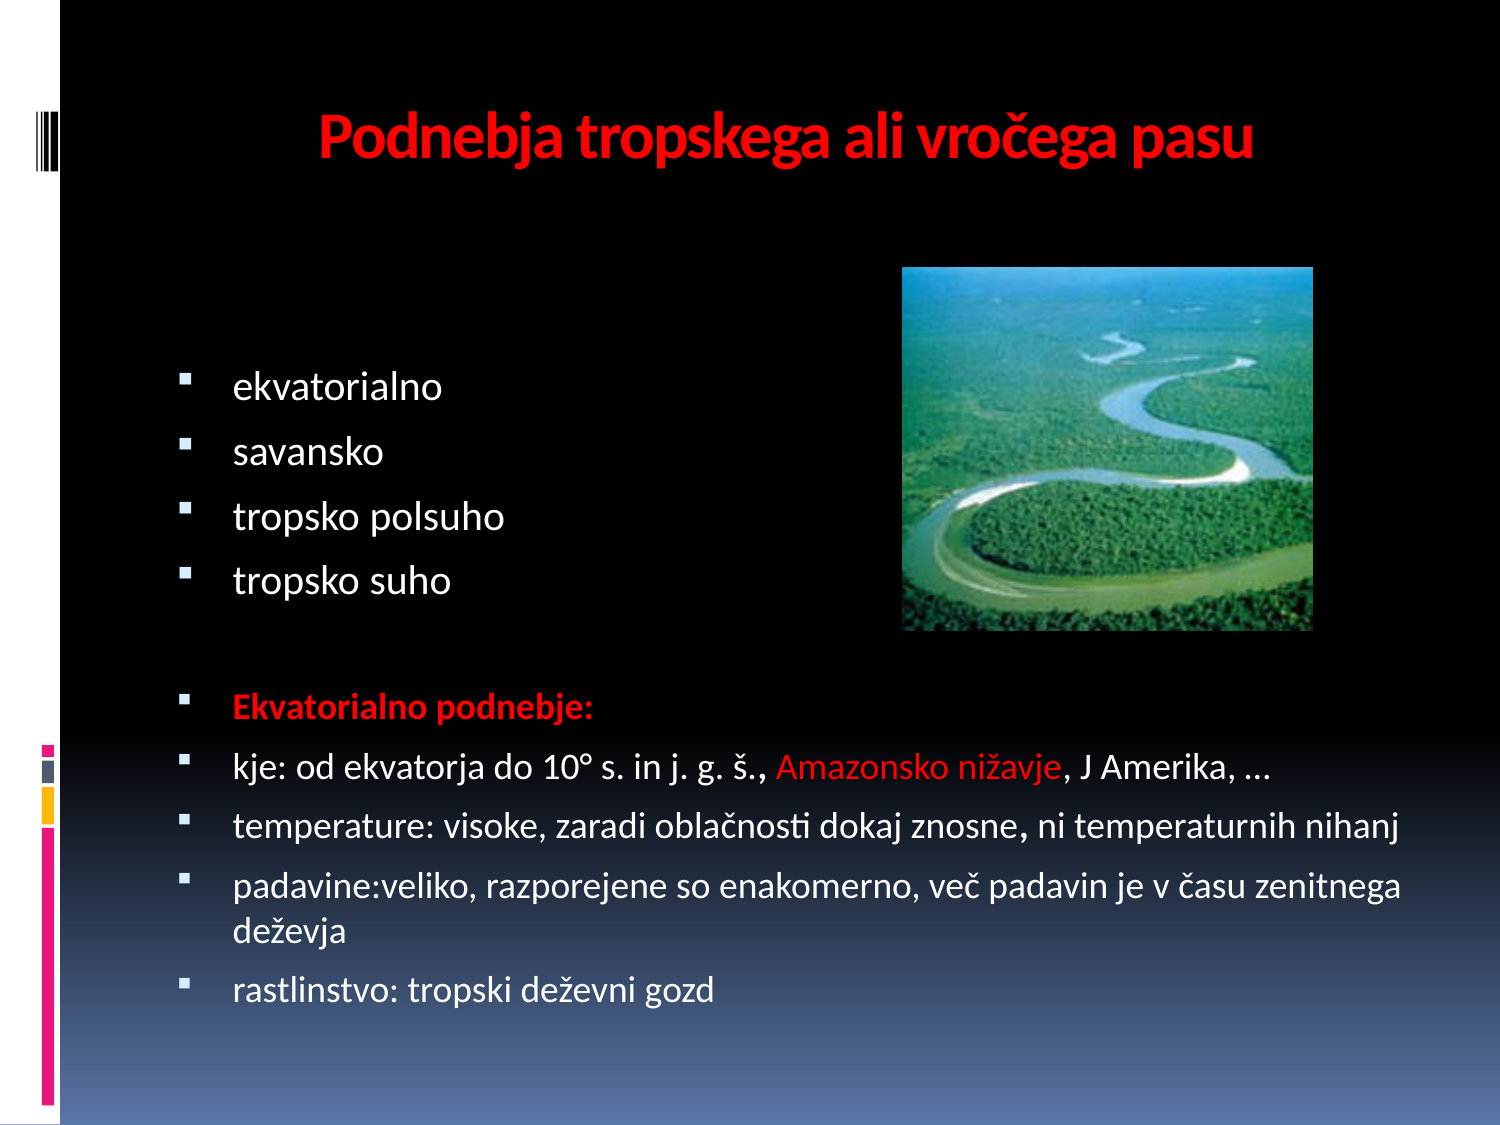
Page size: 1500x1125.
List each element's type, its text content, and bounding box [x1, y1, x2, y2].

picture [902, 267, 1313, 631]
title Podnebja tropskega ali vročega pasu [150, 84, 1425, 235]
list ekvatorialno savansko tropsko polsuho tropsko suho Ekvatorialno podnebje: kje: od ekvatorja do 10° s. in j. g. š., Amazonsko nižavje, J Amerika, … temperature: visoke, zaradi oblačnosti dokaj znosne, ni temperaturnih nihanj padavine:veliko, razporejene so enakomerno, več padavin je v času zenitnega deževja rastlinstvo: tropski deževni gozd [150, 351, 1430, 1055]
